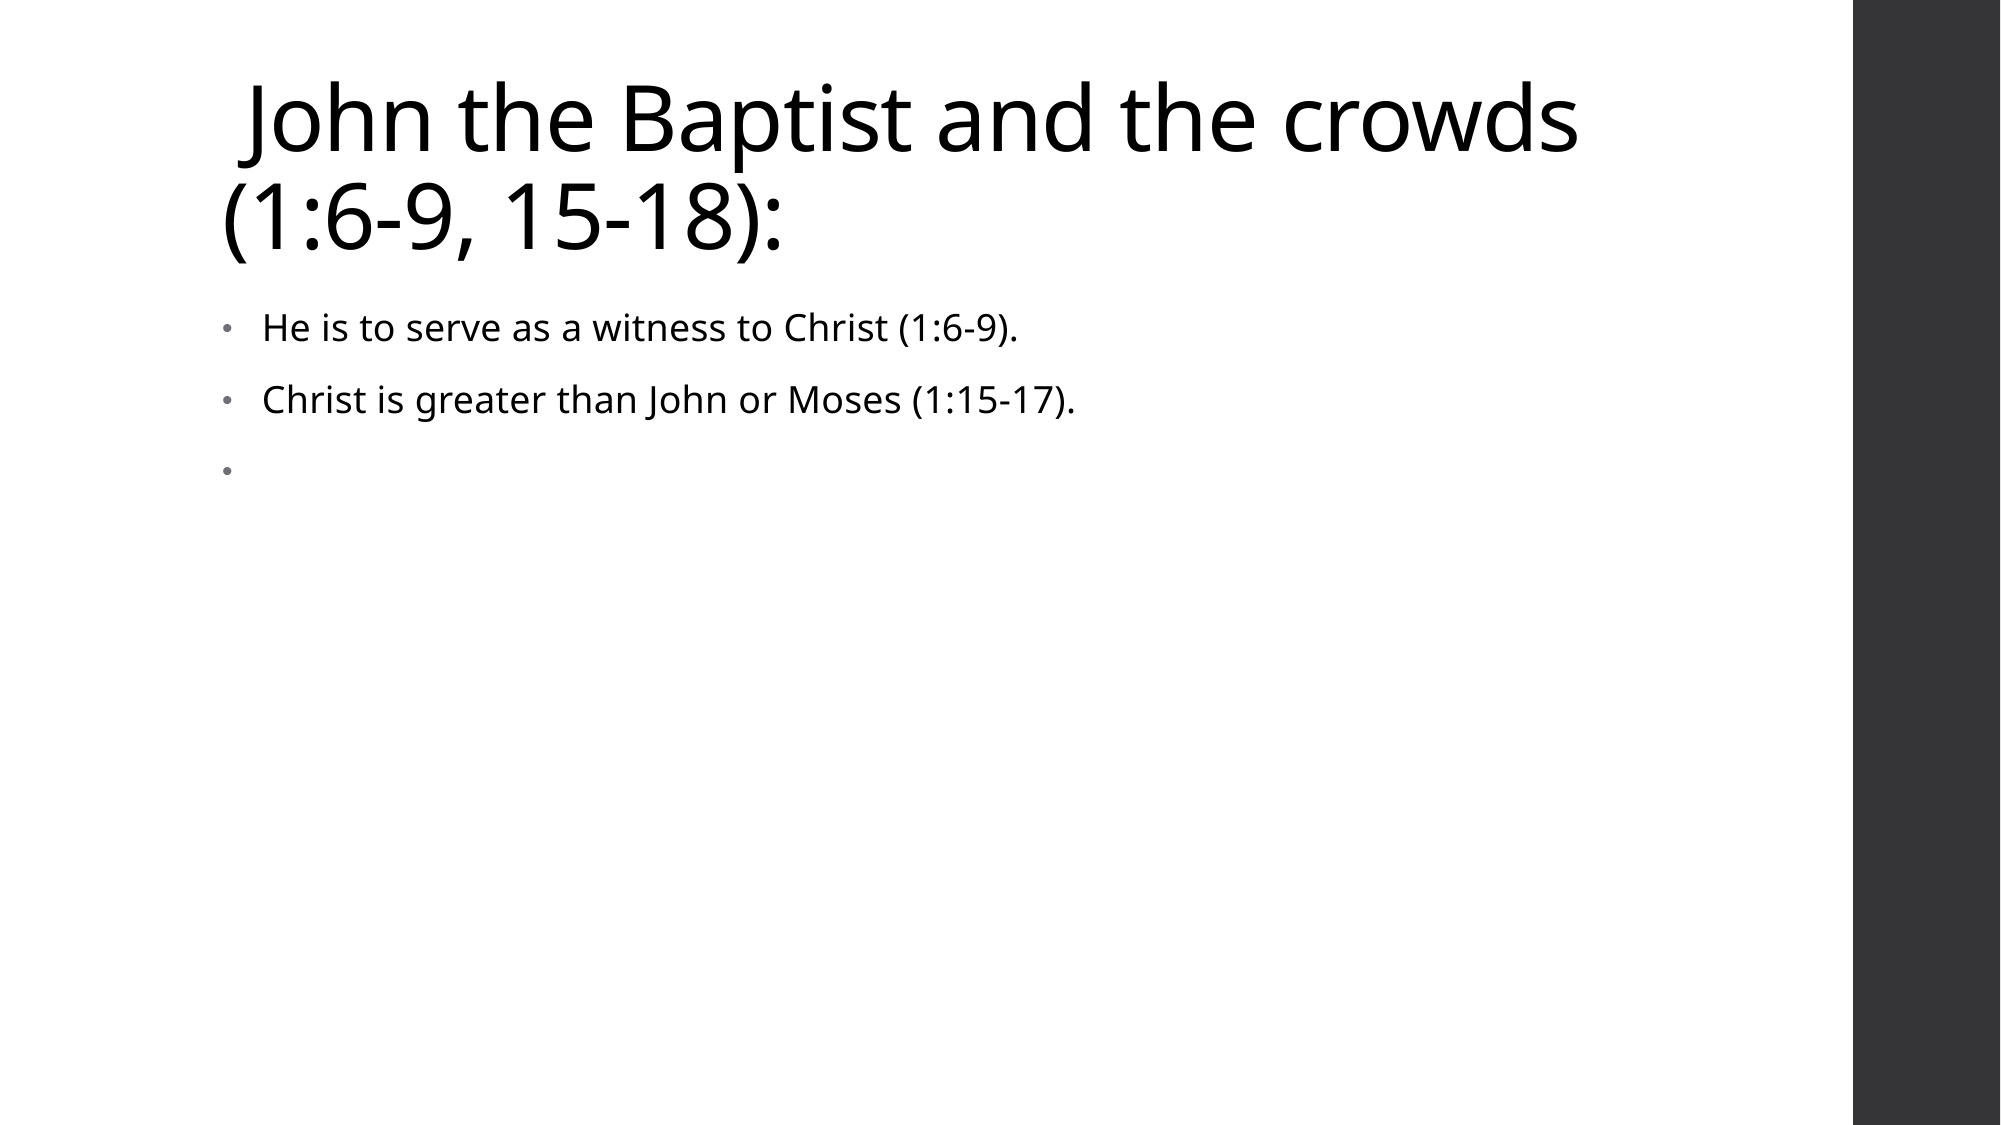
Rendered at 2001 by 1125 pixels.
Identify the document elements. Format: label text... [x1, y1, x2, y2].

list He is to serve as a witness to Christ (1:6-9). Christ is greater than John or Moses (1:15-17). [206, 299, 1617, 1014]
title John the Baptist and the crowds (1:6-9, 15-18): [206, 60, 1797, 278]
